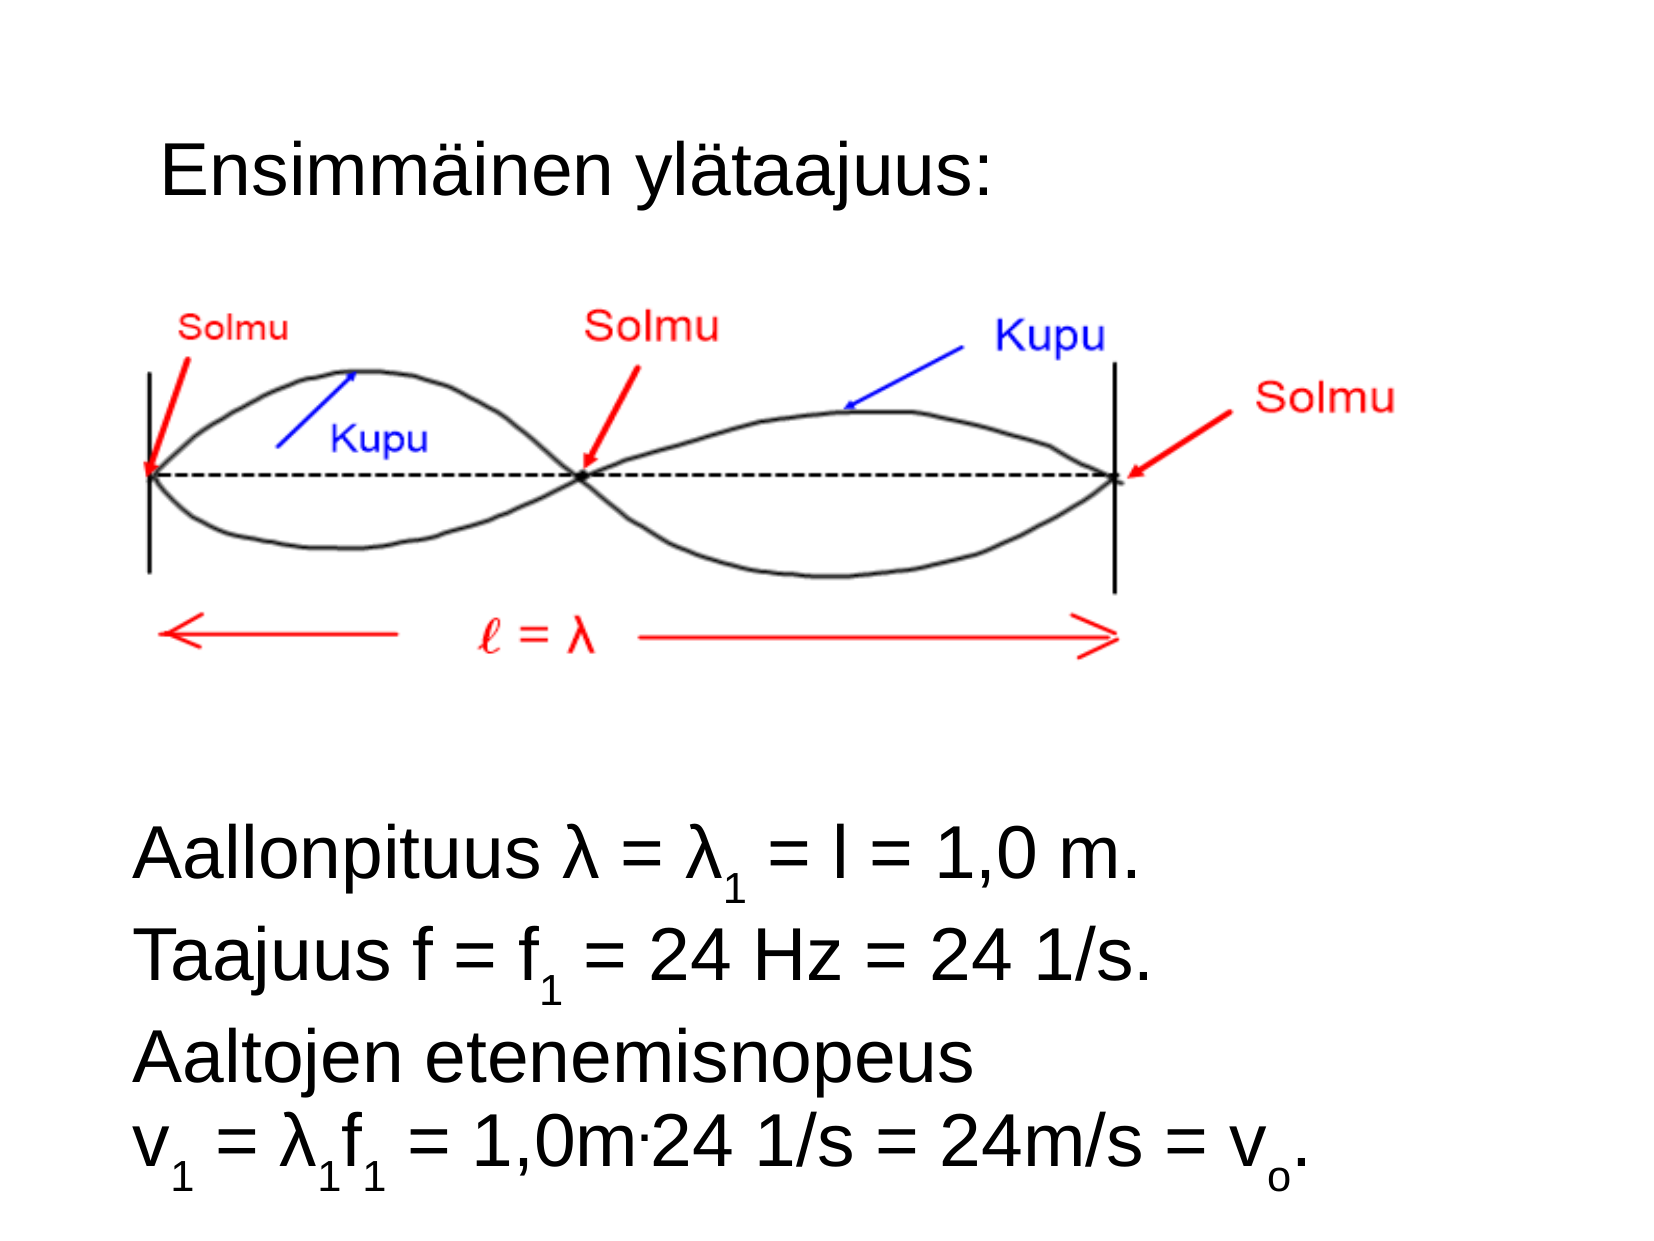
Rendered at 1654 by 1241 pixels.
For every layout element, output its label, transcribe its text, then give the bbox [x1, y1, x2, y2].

text_box Aallonpituus λ = λ1 = l = 1,0 m. Taajuus f = f1 = 24 Hz = 24 1/s. Aaltojen etenemisnopeus v1 = λ1f1 = 1,0m.24 1/s = 24m/s = vo. [118, 803, 1548, 1241]
picture [94, 269, 1453, 697]
text_box Ensimmäinen ylätaajuus: [145, 120, 1619, 220]
